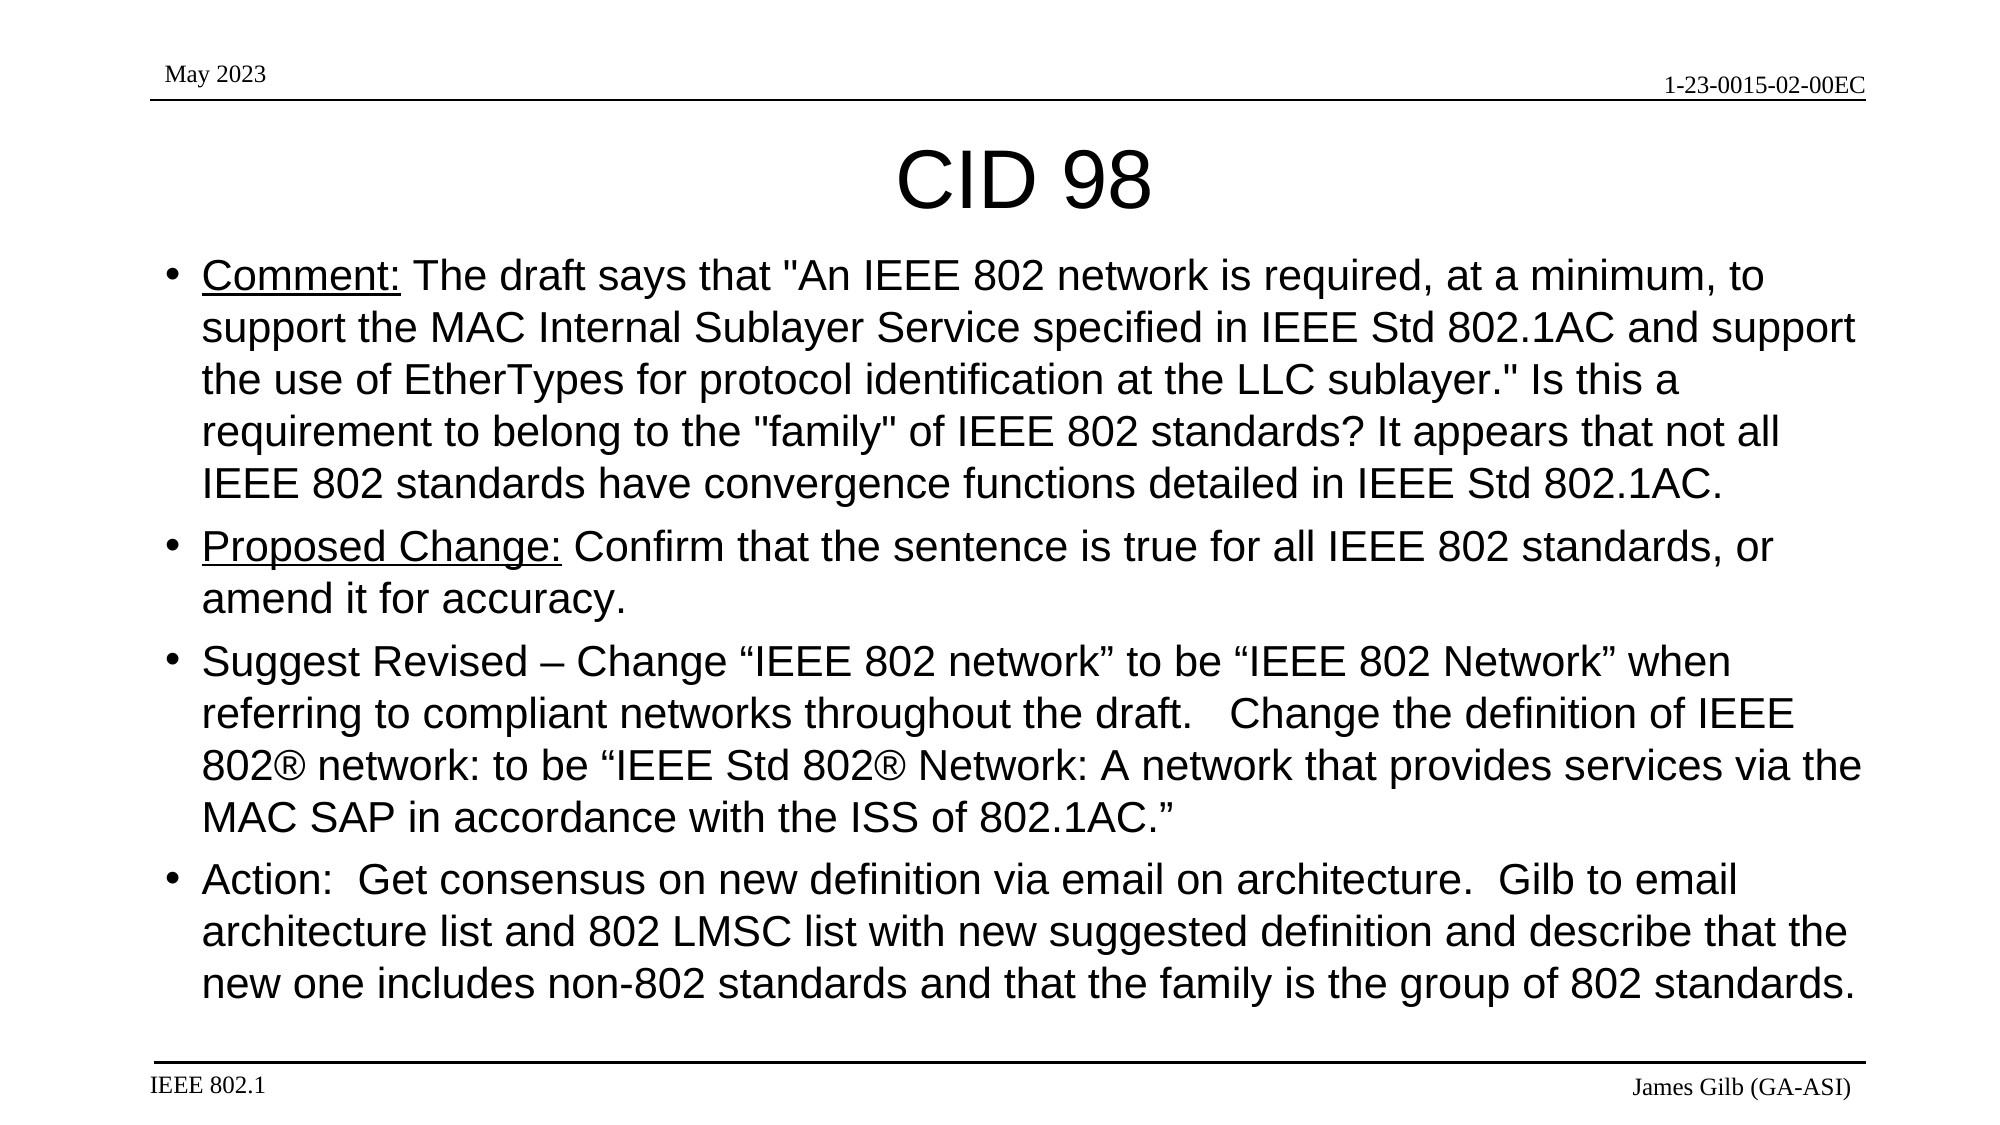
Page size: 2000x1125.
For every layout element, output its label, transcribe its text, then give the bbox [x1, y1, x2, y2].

title CID 98 [149, 112, 1900, 238]
list Comment: The draft says that "An IEEE 802 network is required, at a minimum, to support the MAC Internal Sublayer Service specified in IEEE Std 802.1AC and support the use of EtherTypes for protocol identification at the LLC sublayer." Is this a requirement to belong to the "family" of IEEE 802 standards? It appears that not all IEEE 802 standards have convergence functions detailed in IEEE Std 802.1AC. Proposed Change: Confirm that the sentence is true for all IEEE 802 standards, or amend it for accuracy. Suggest Revised – Change “IEEE 802 network” to be “IEEE 802 Network” when referring to compliant networks throughout the draft. Change the definition of IEEE 802® network: to be “IEEE Std 802® Network: A network that provides services via the MAC SAP in accordance with the ISS of 802.1AC.” Action: Get consensus on new definition via email on architecture. Gilb to email architecture list and 802 LMSC list with new suggested definition and describe that the new one includes non-802 standards and that the family is the group of 802 standards. [150, 239, 1900, 1051]
